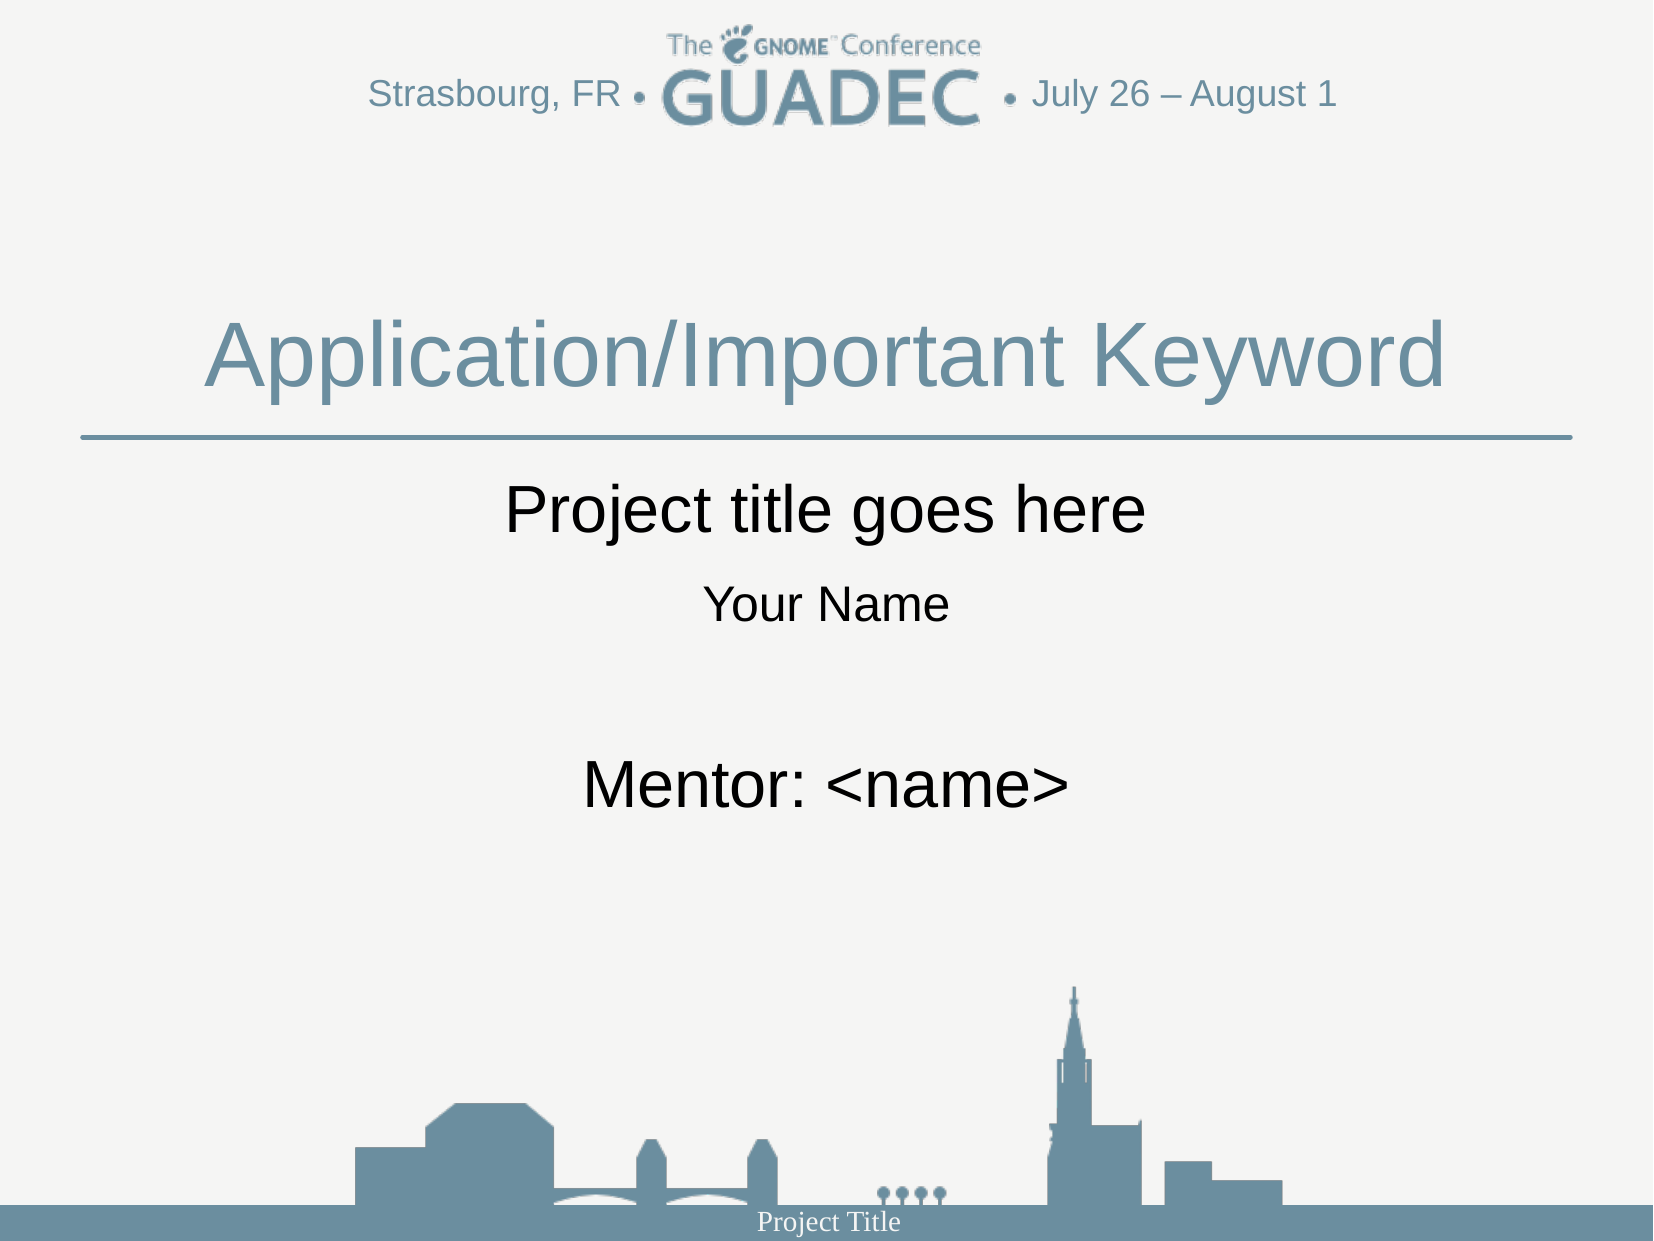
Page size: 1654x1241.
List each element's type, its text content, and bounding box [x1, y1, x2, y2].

title Application/Important Keyword [82, 295, 1571, 414]
picture [354, 973, 1284, 1205]
list Project title goes here Your Name Mentor: <name> [82, 472, 1571, 910]
picture [634, 23, 1016, 127]
